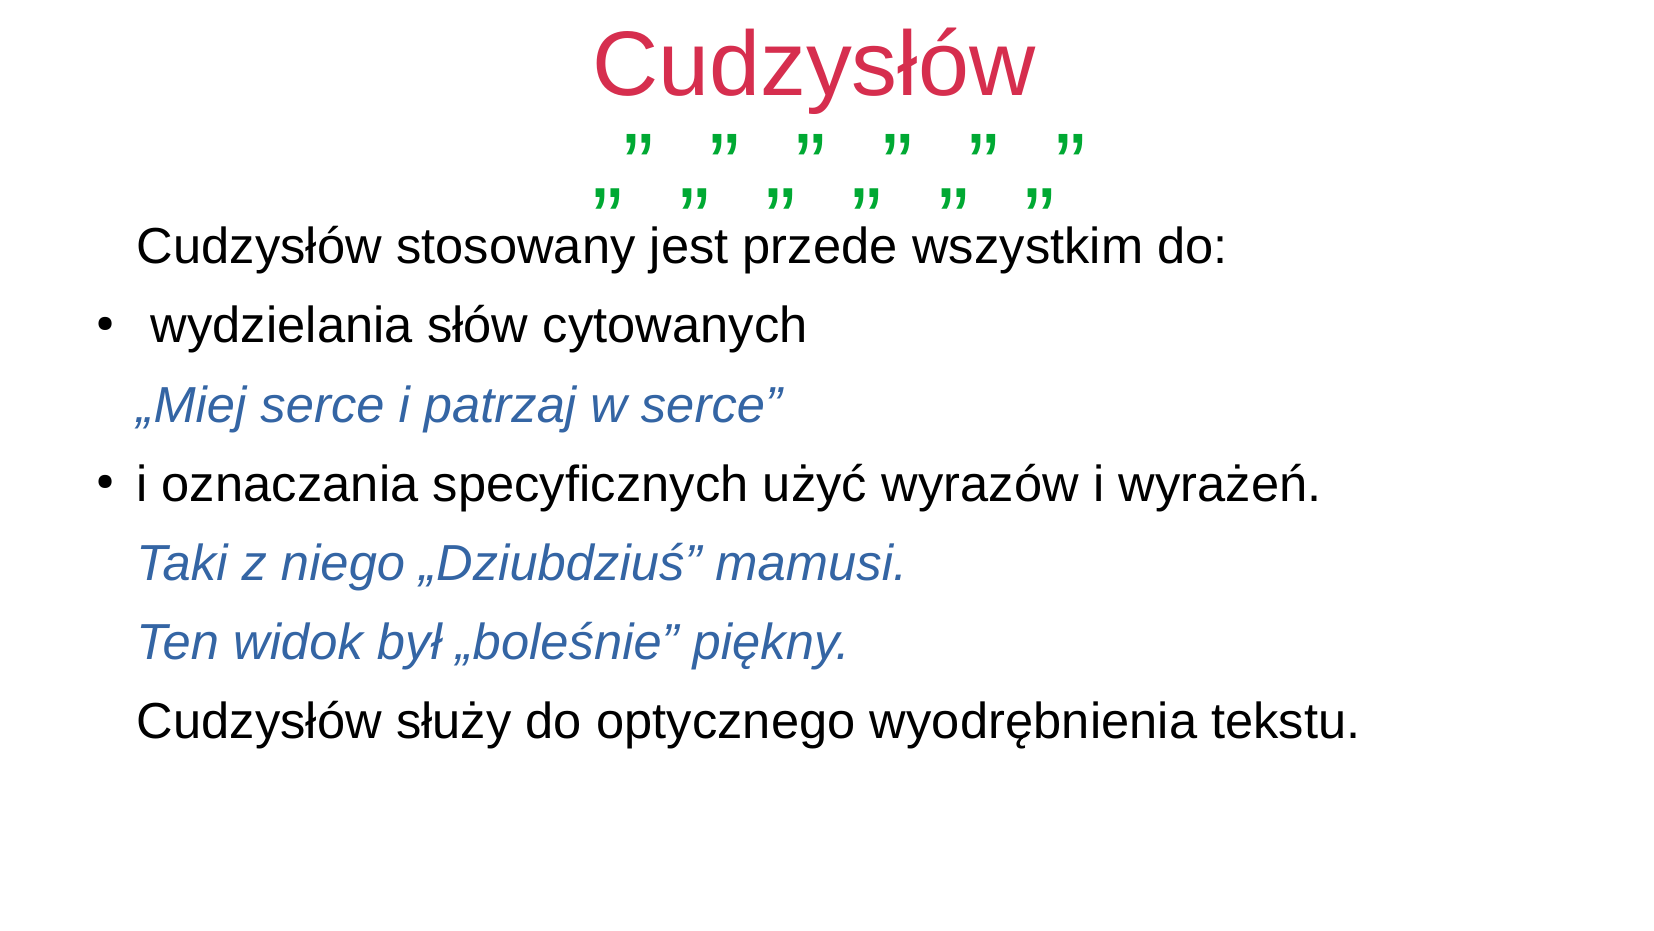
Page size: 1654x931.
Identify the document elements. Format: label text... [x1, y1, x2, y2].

list Cudzysłów stosowany jest przede wszystkim do: wydzielania słów cytowanych „Miej serce i patrzaj w serce” i oznaczania specyficznych użyć wyrazów i wyrażeń. Taki z niego „Dziubdziuś” mamusi. Ten widok był „boleśnie” piękny. Cudzysłów służy do optycznego wyodrębnienia tekstu. [82, 217, 1571, 758]
title Cudzysłów „” „” „” „” „” „” [82, 12, 1571, 217]
